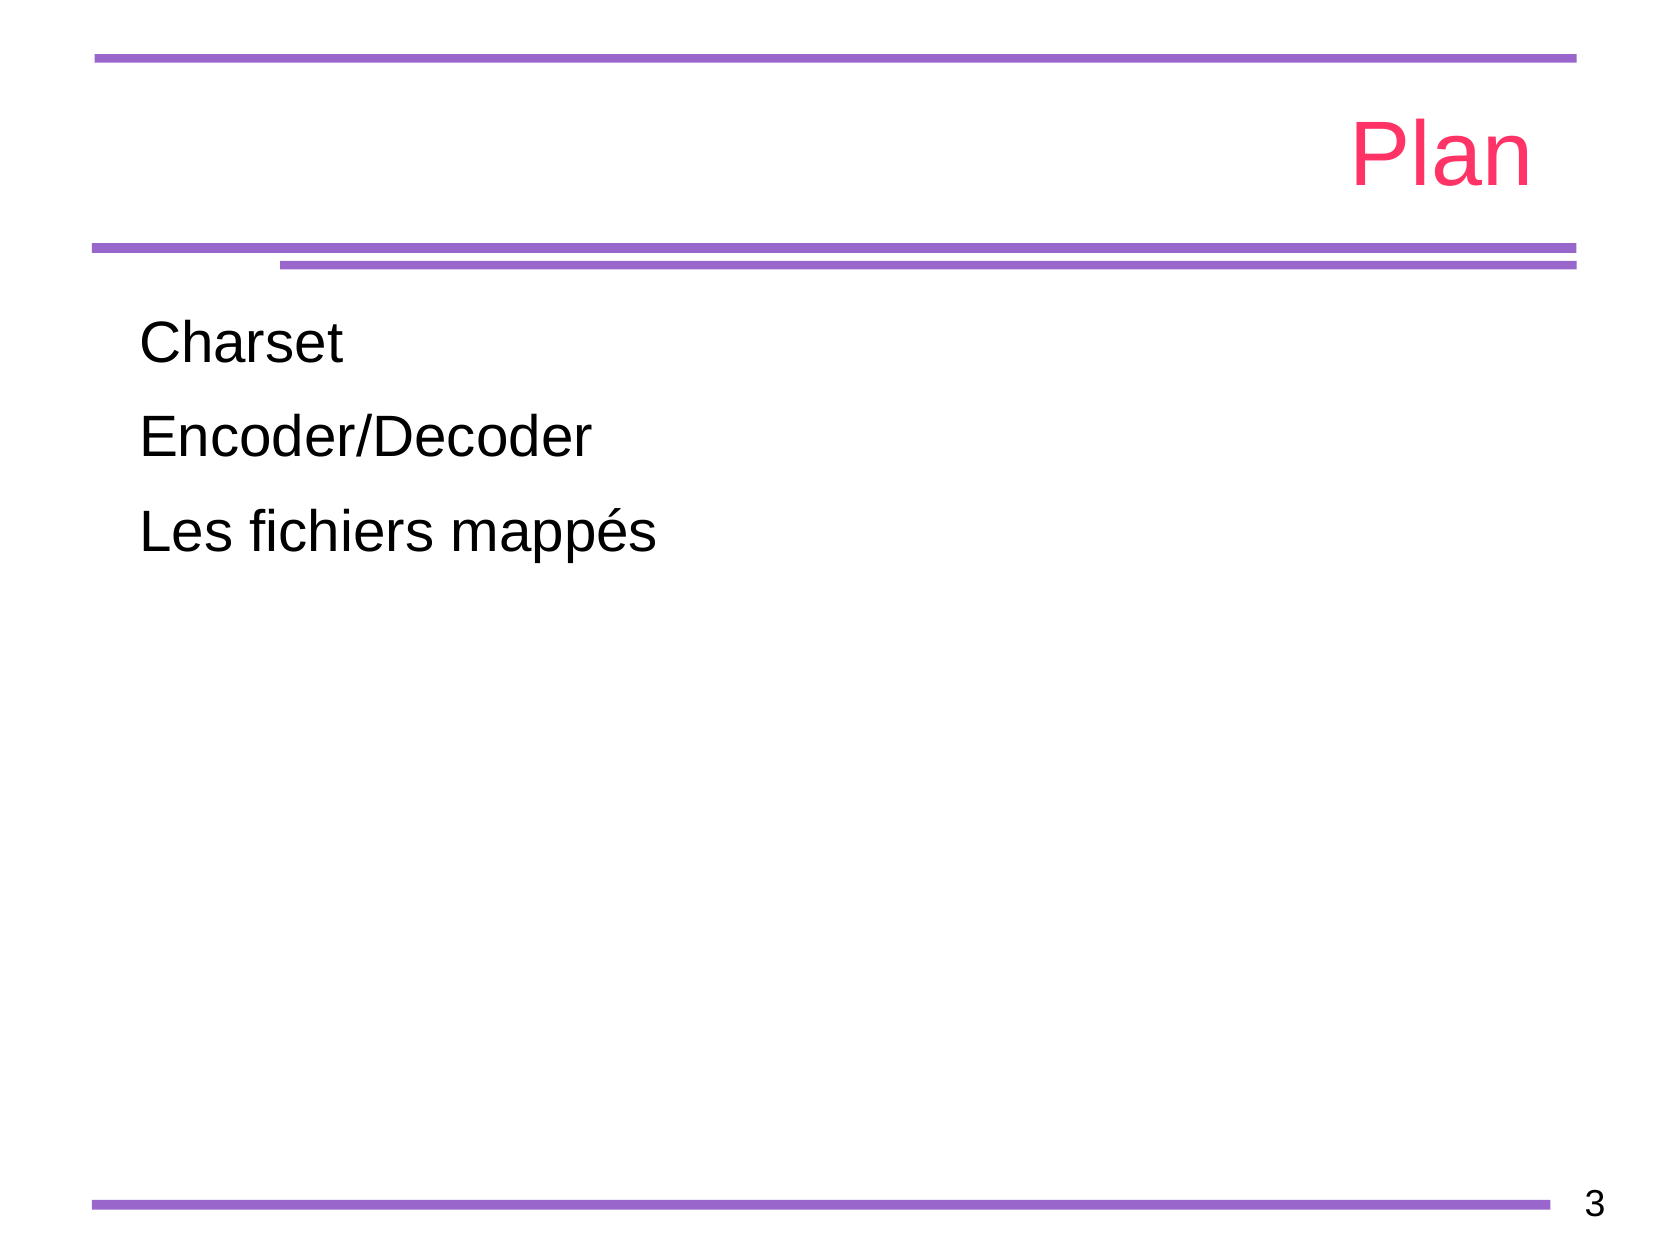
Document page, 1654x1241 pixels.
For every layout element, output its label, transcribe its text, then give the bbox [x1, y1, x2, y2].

list Charset Encoder/Decoder Les fichiers mappés [121, 309, 1534, 1162]
title Plan [121, 49, 1534, 257]
